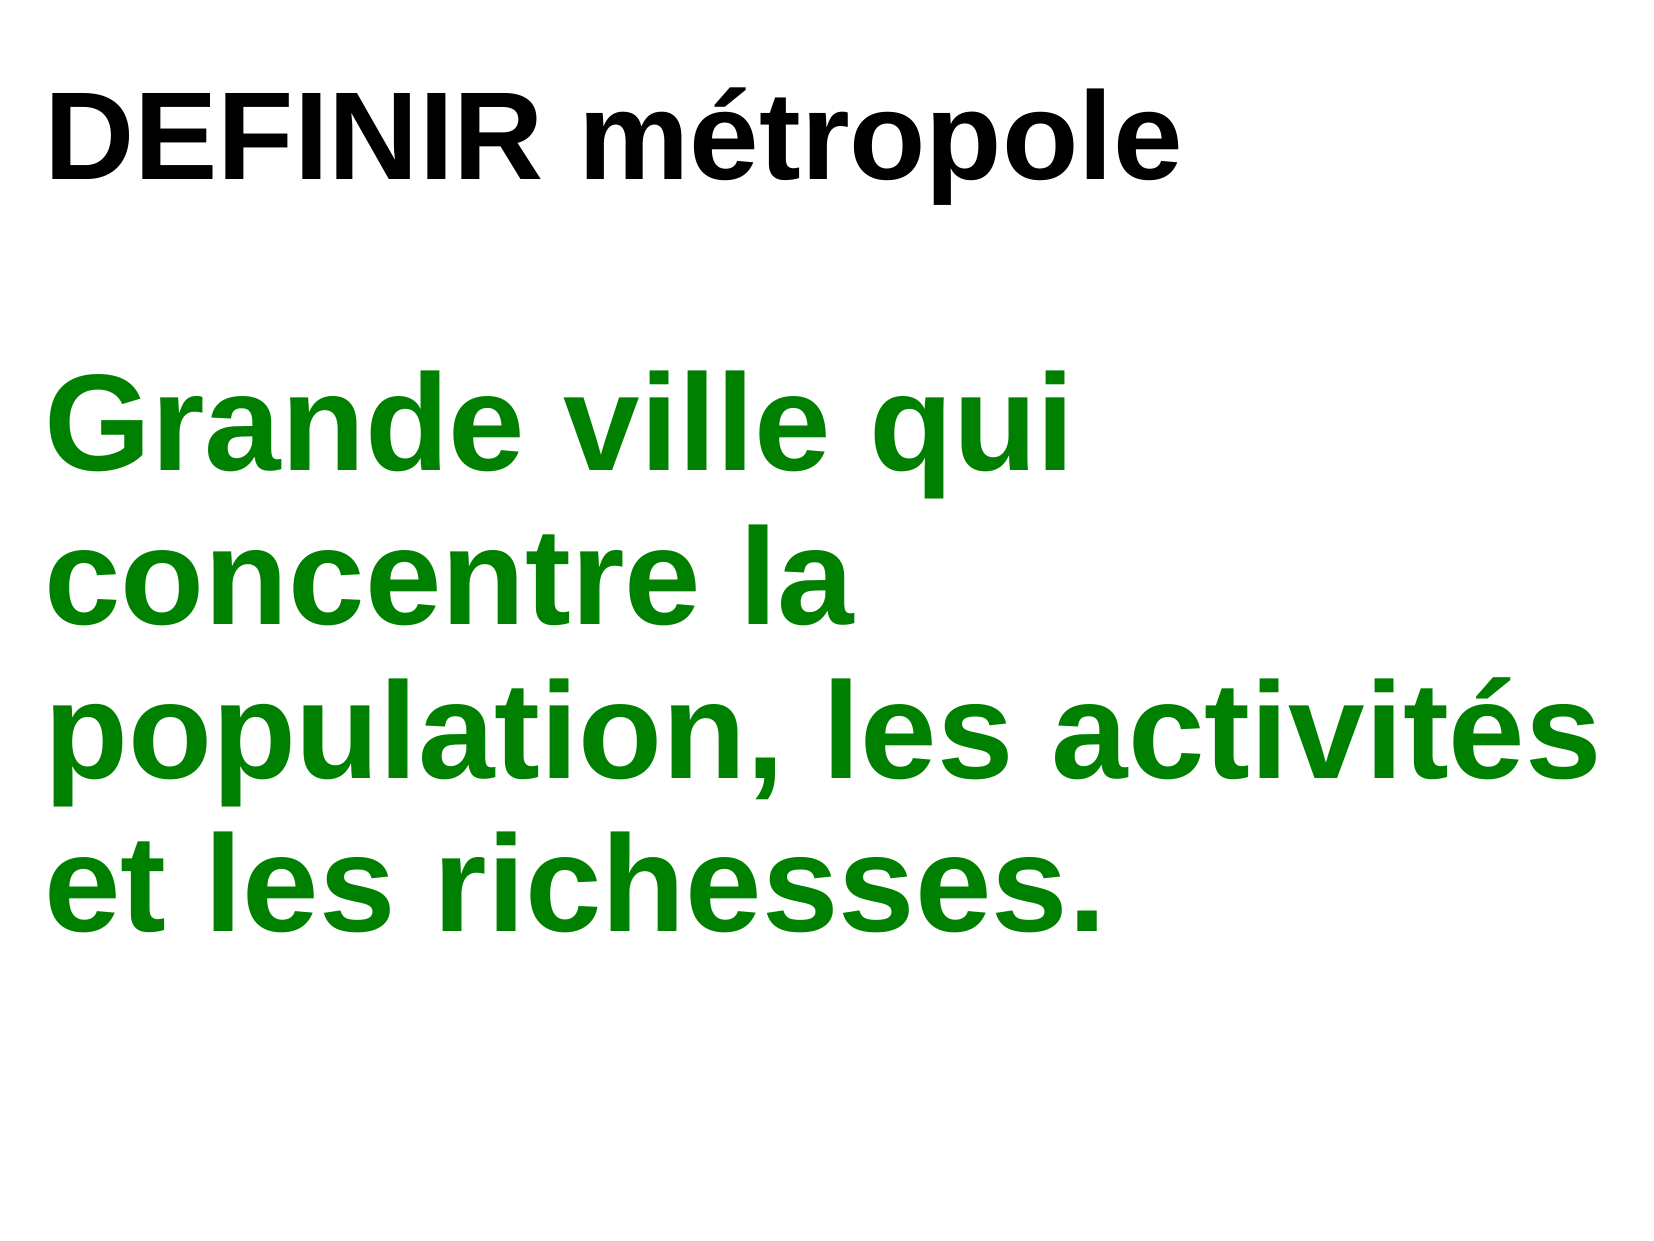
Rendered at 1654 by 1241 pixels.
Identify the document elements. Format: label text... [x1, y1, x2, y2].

text_box DEFINIR métropole Grande ville qui concentre la population, les activités et les richesses. [29, 59, 1625, 1171]
